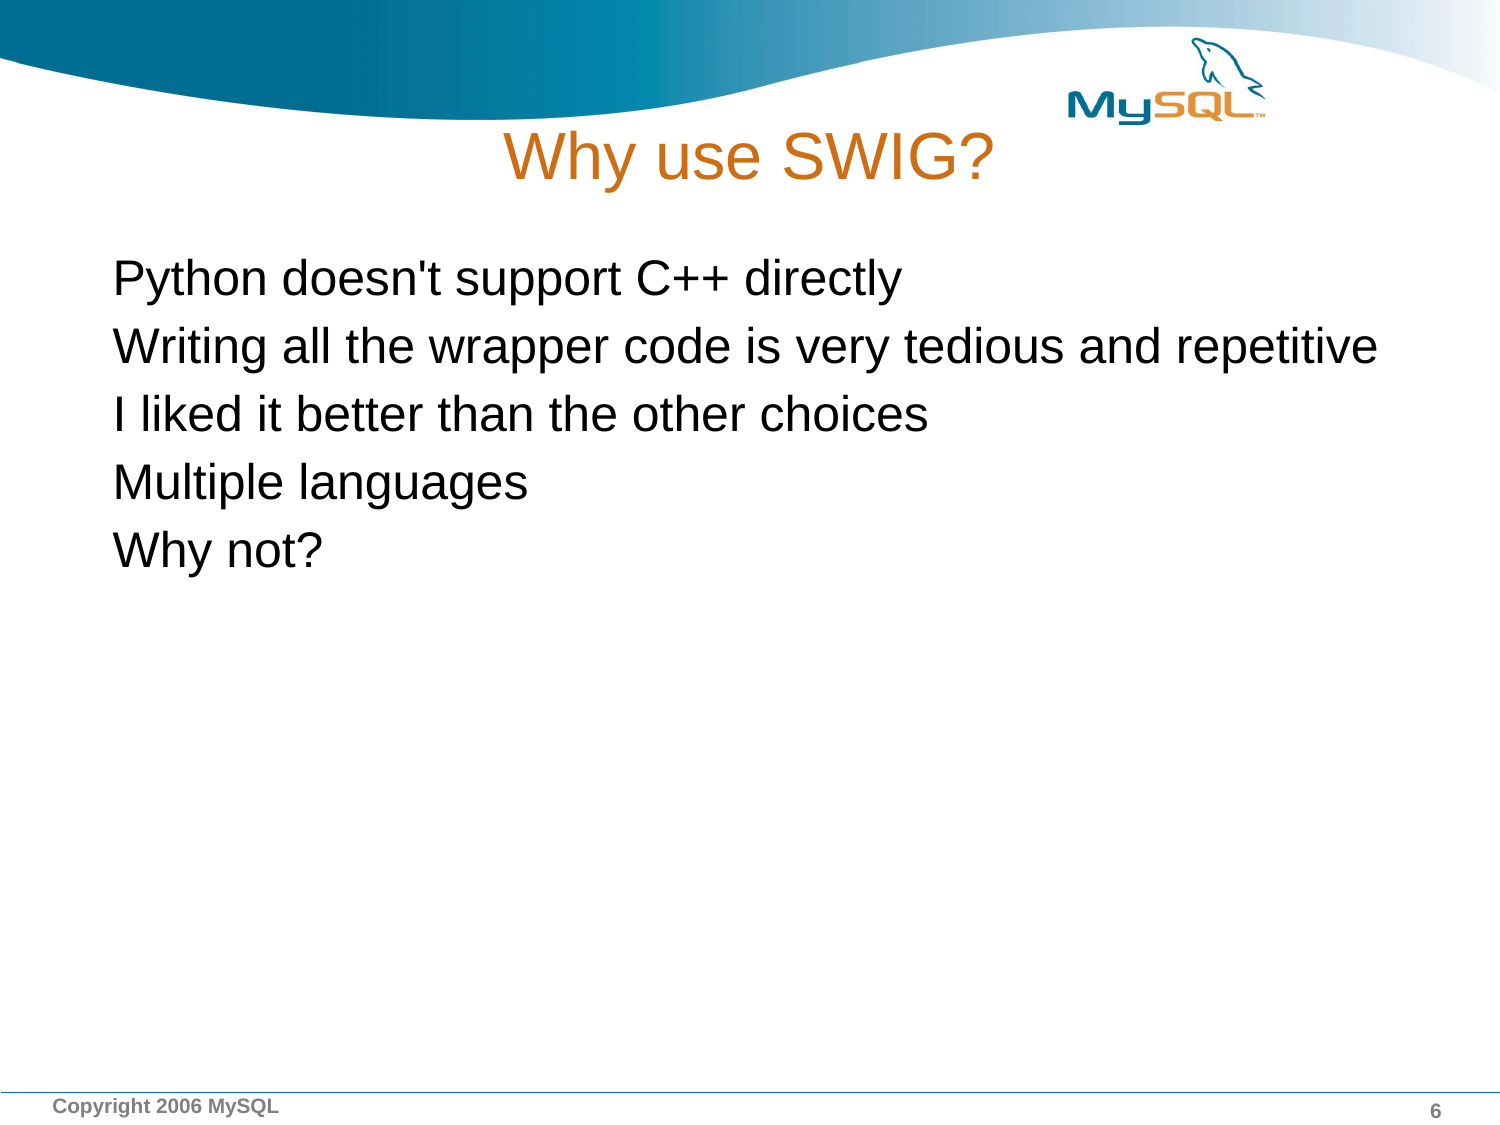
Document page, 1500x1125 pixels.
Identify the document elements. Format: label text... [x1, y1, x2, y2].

picture [0, 58, 167, 94]
picture [666, 0, 1500, 94]
list Python doesn't support C++ directly Writing all the wrapper code is very tedious and repetitive I liked it better than the other choices Multiple languages Why not? [112, 249, 1388, 1098]
title Why use SWIG? [0, 94, 1500, 218]
